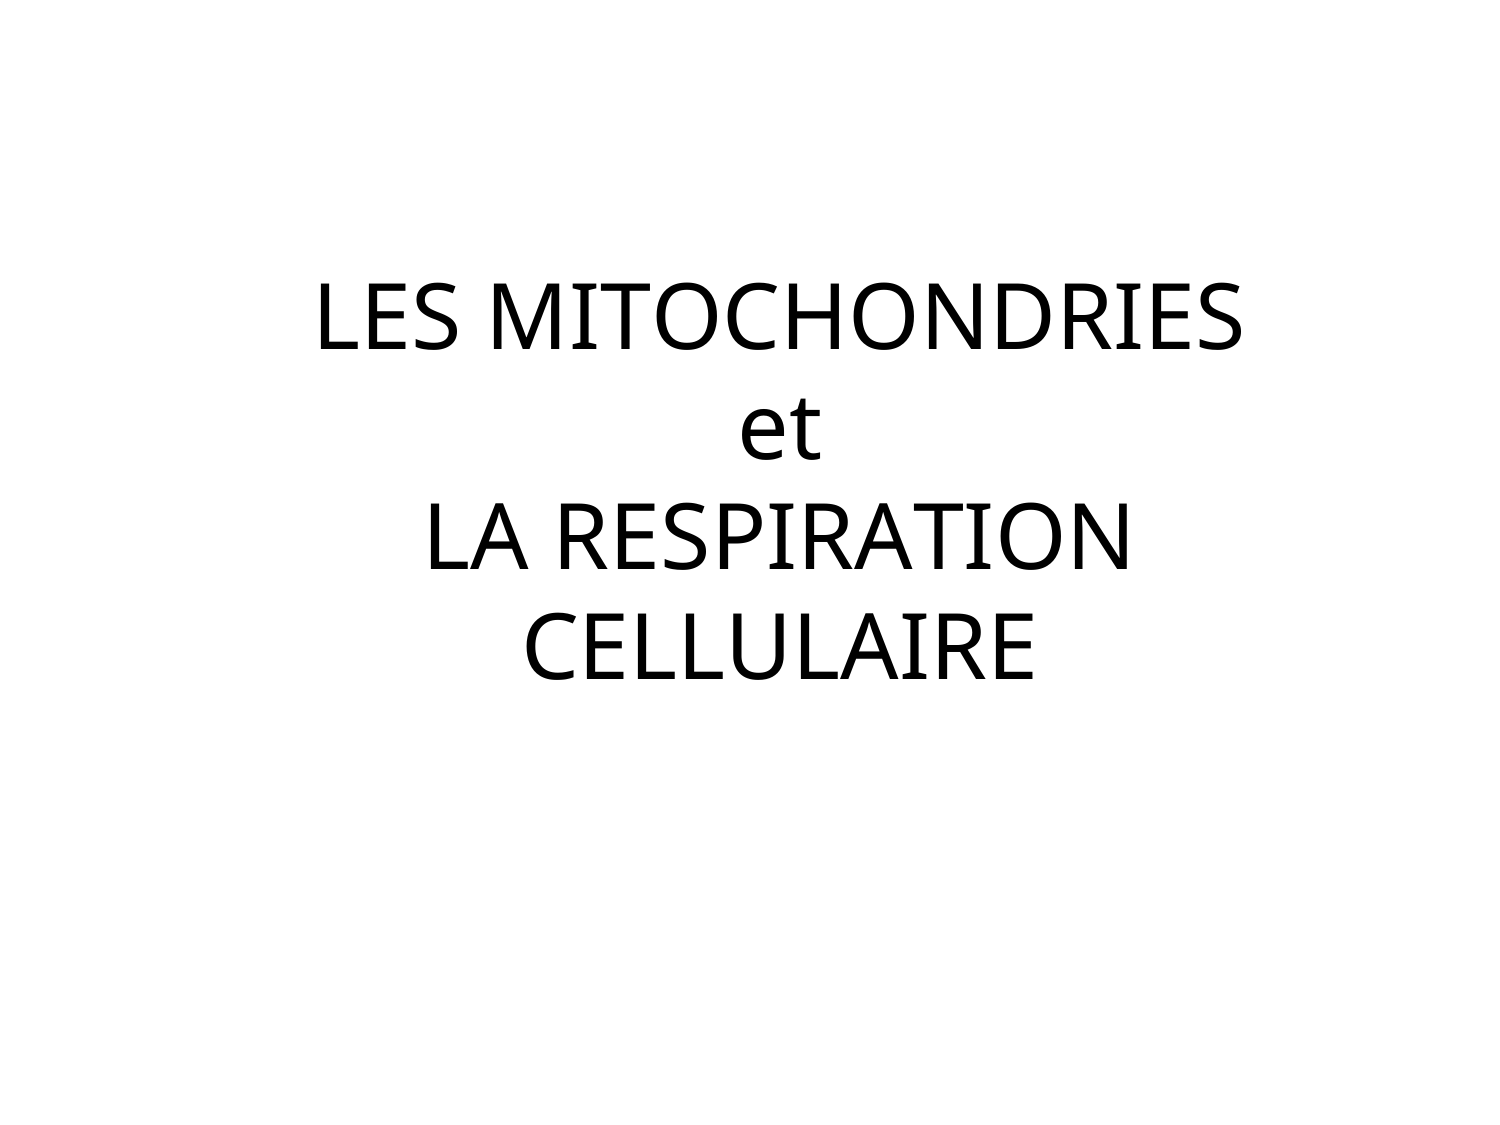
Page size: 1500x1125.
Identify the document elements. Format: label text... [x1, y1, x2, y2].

title LES MITOCHONDRIES et LA RESPIRATION CELLULAIRE [142, 250, 1418, 706]
